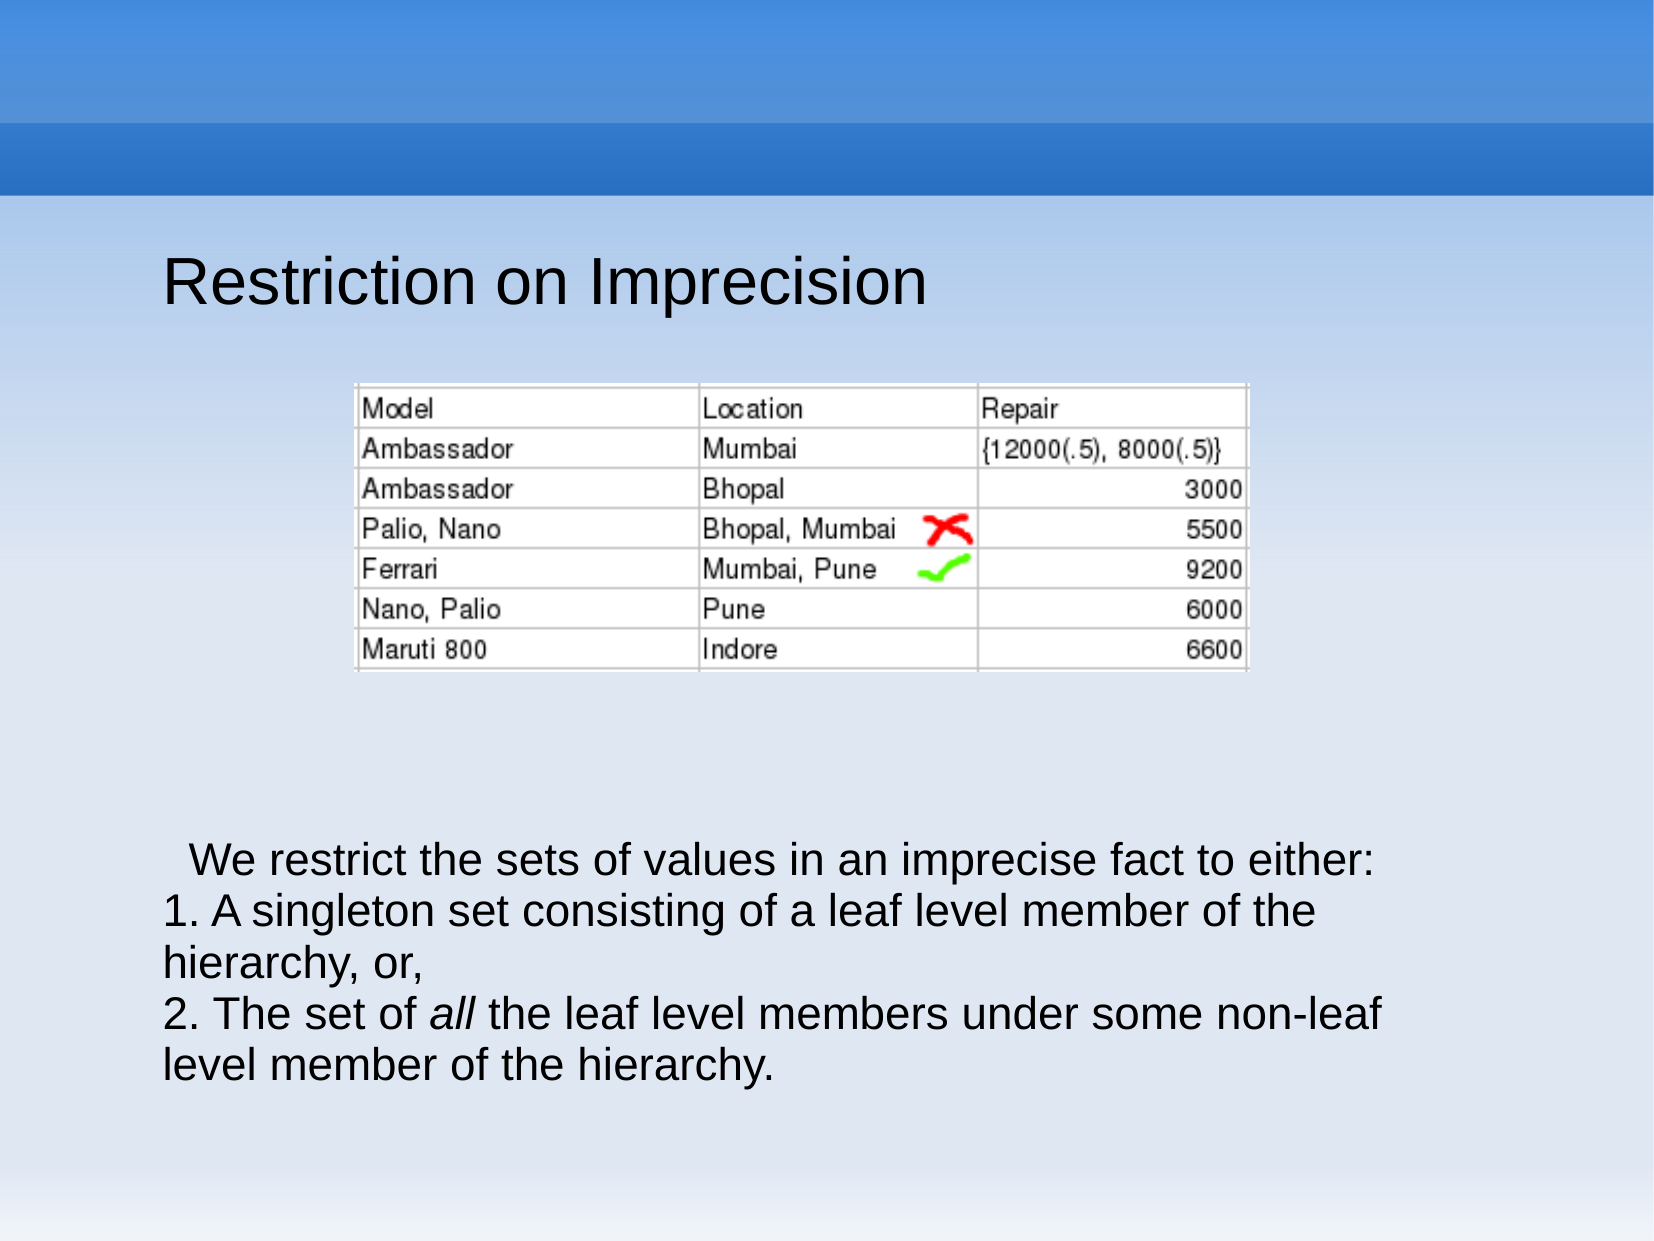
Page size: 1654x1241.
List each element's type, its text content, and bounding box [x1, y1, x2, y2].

picture [0, 0, 1654, 1241]
text_box We restrict the sets of values in an imprecise fact to either: 1. A singleton set consisting of a leaf level member of the hierarchy, or, 2. The set of all the leaf level members under some non-leaf level member of the hierarchy. [147, 826, 1418, 1128]
text_box Restriction on Imprecision [147, 236, 1536, 384]
